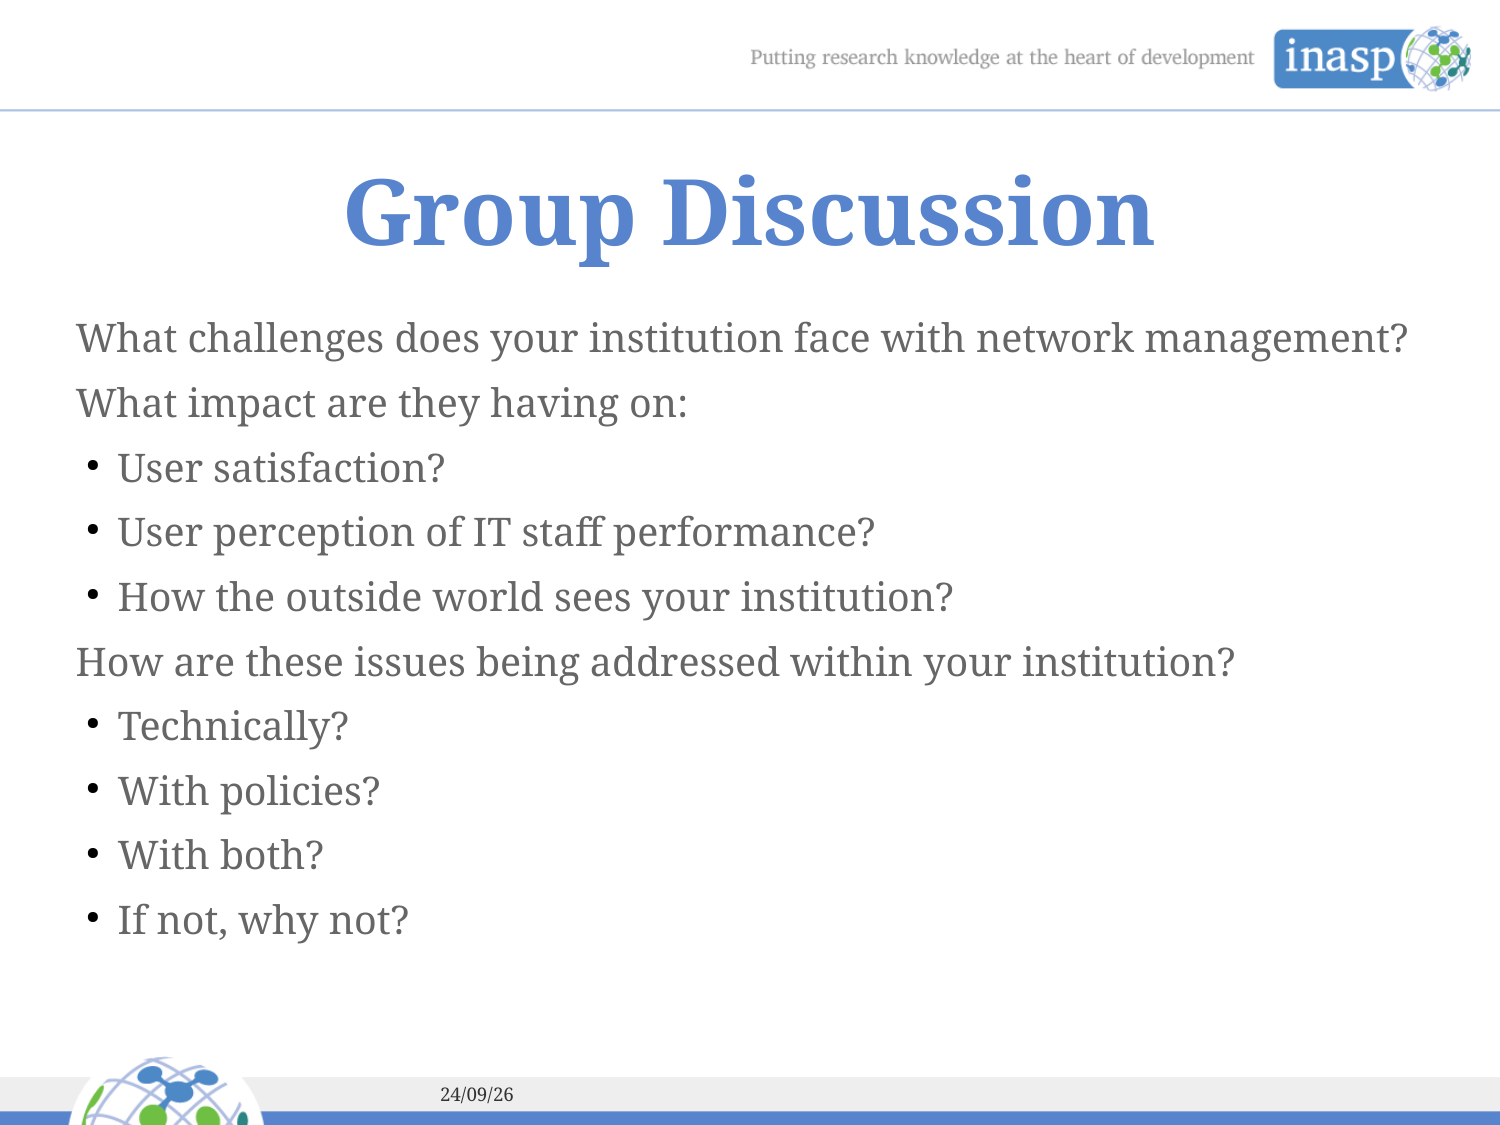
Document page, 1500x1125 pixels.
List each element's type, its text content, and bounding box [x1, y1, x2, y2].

picture [0, 0, 1500, 1125]
title Group Discussion [75, 129, 1426, 313]
list What challenges does your institution face with network management? What impact are they having on: User satisfaction? User perception of IT staff performance? How the outside world sees your institution? How are these issues being addressed within your institution? Technically? With policies? With both? If not, why not? [75, 313, 1426, 967]
